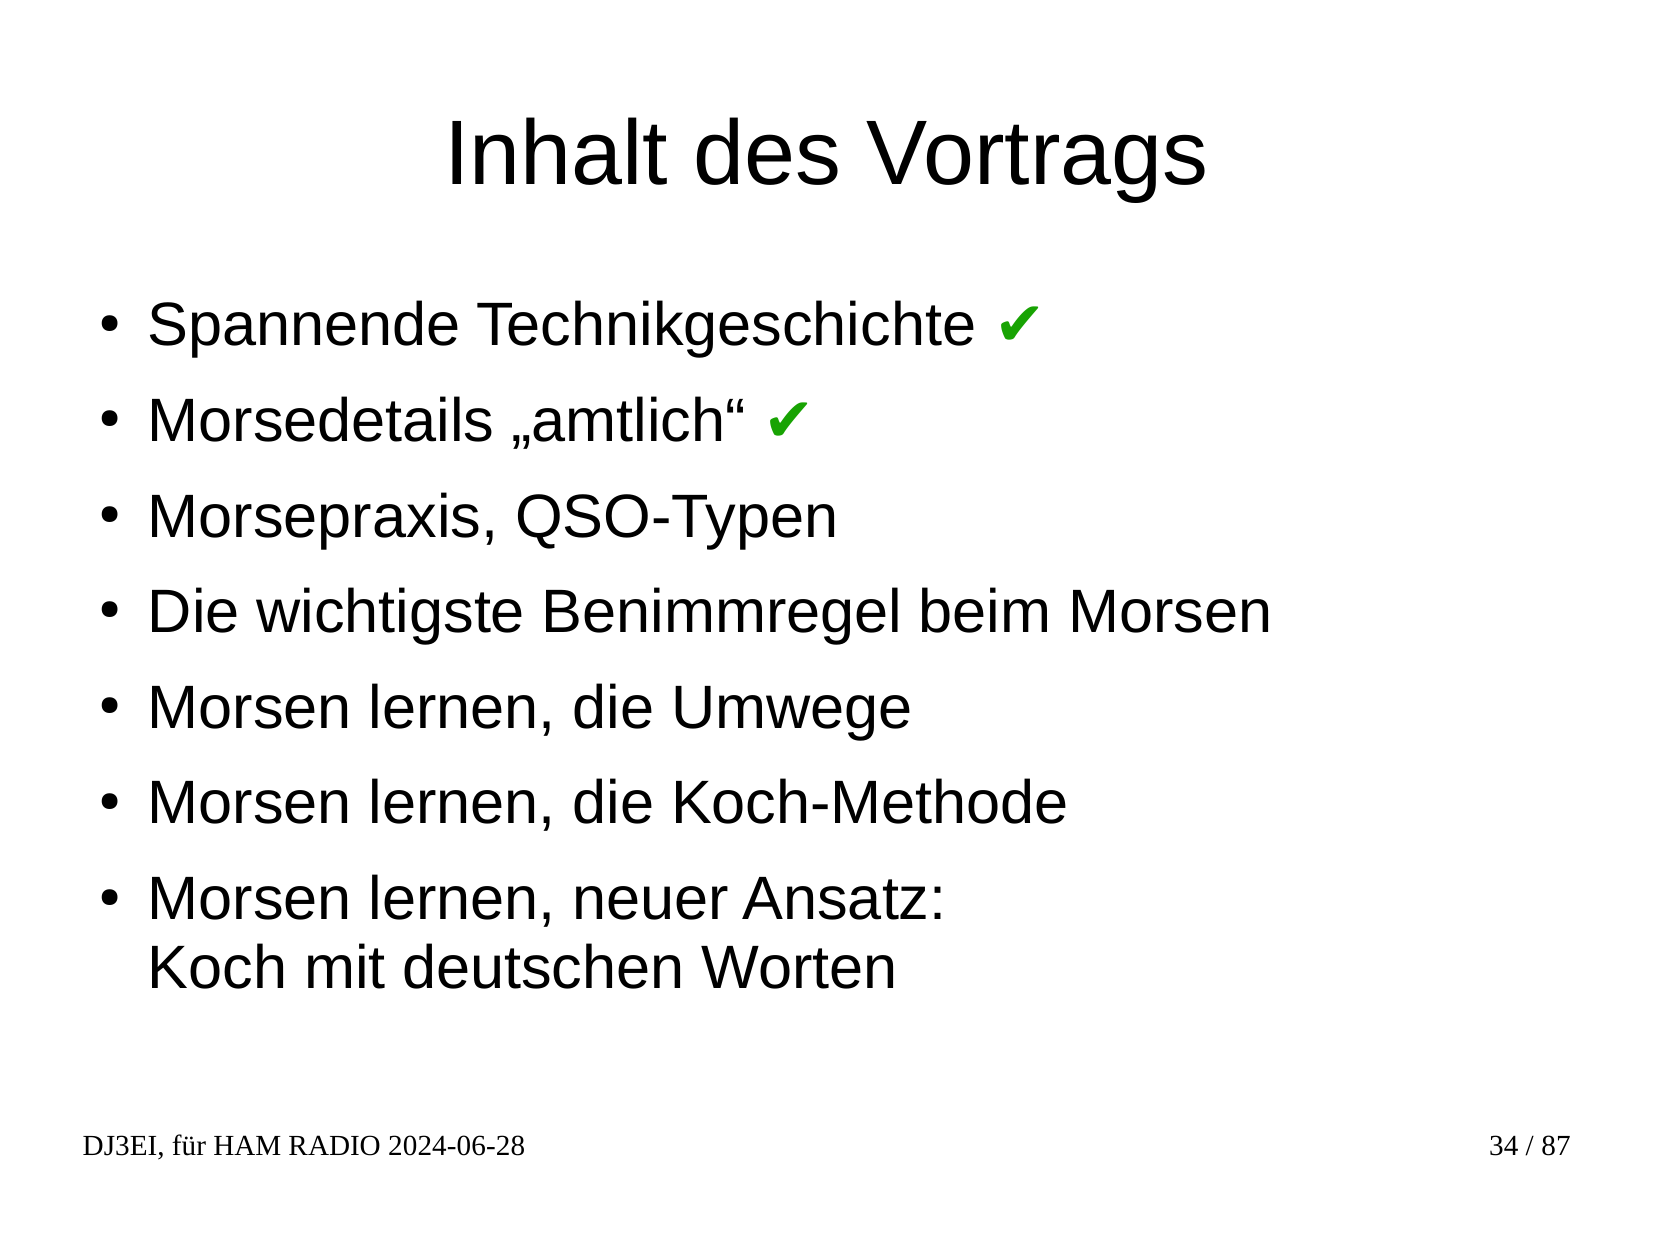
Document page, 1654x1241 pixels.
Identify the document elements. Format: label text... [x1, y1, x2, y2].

list Spannende Technikgeschichte ✔ Morsedetails „amtlich“ ✔ Morsepraxis, QSO-Typen Die wichtigste Benimmregel beim Morsen Morsen lernen, die Umwege Morsen lernen, die Koch-Methode Morsen lernen, neuer Ansatz: Koch mit deutschen Worten [82, 290, 1571, 1010]
title Inhalt des Vortrags [82, 49, 1571, 257]
